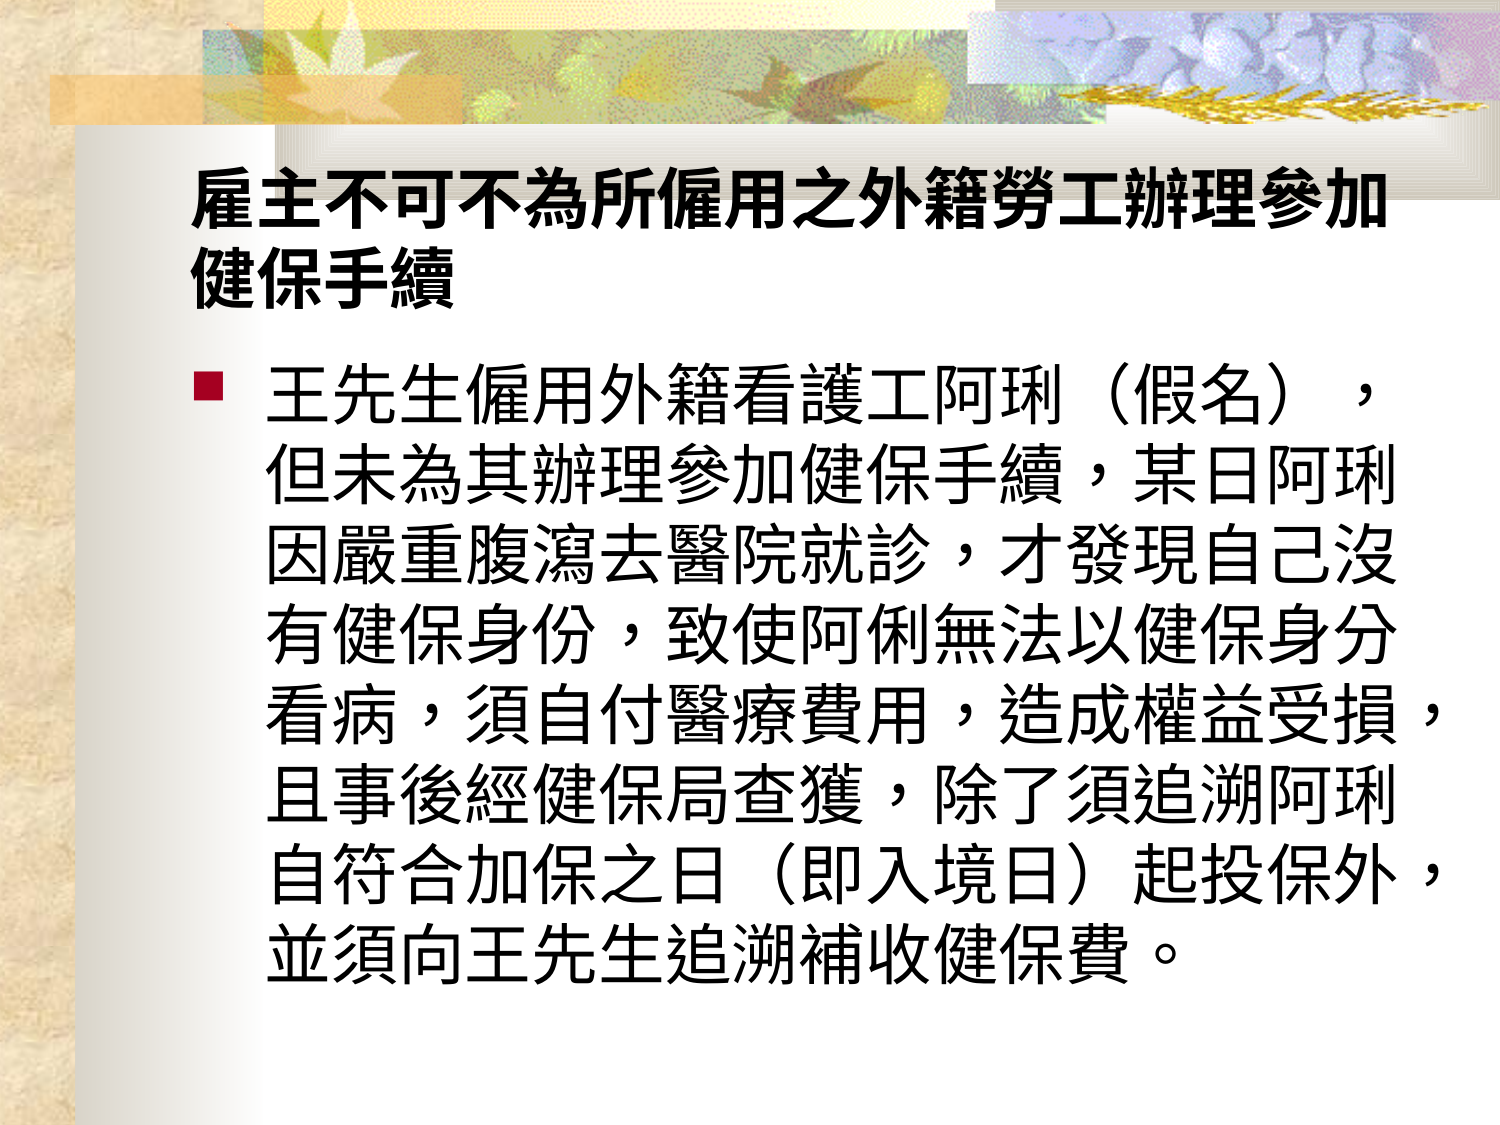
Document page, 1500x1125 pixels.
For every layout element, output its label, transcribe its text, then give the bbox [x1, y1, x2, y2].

picture [0, 0, 1500, 1125]
title 雇主不可不為所僱用之外籍勞工辦理參加健保手續 [174, 137, 1450, 325]
list 王先生僱用外籍看護工阿琍（假名），但未為其辦理參加健保手續，某日阿琍因嚴重腹瀉去醫院就診，才發現自己沒有健保身份，致使阿俐無法以健保身分看病，須自付醫療費用，造成權益受損，且事後經健保局查獲，除了須追溯阿琍自符合加保之日（即入境日）起投保外，並須向王先生追溯補收健保費。 [174, 344, 1450, 1020]
